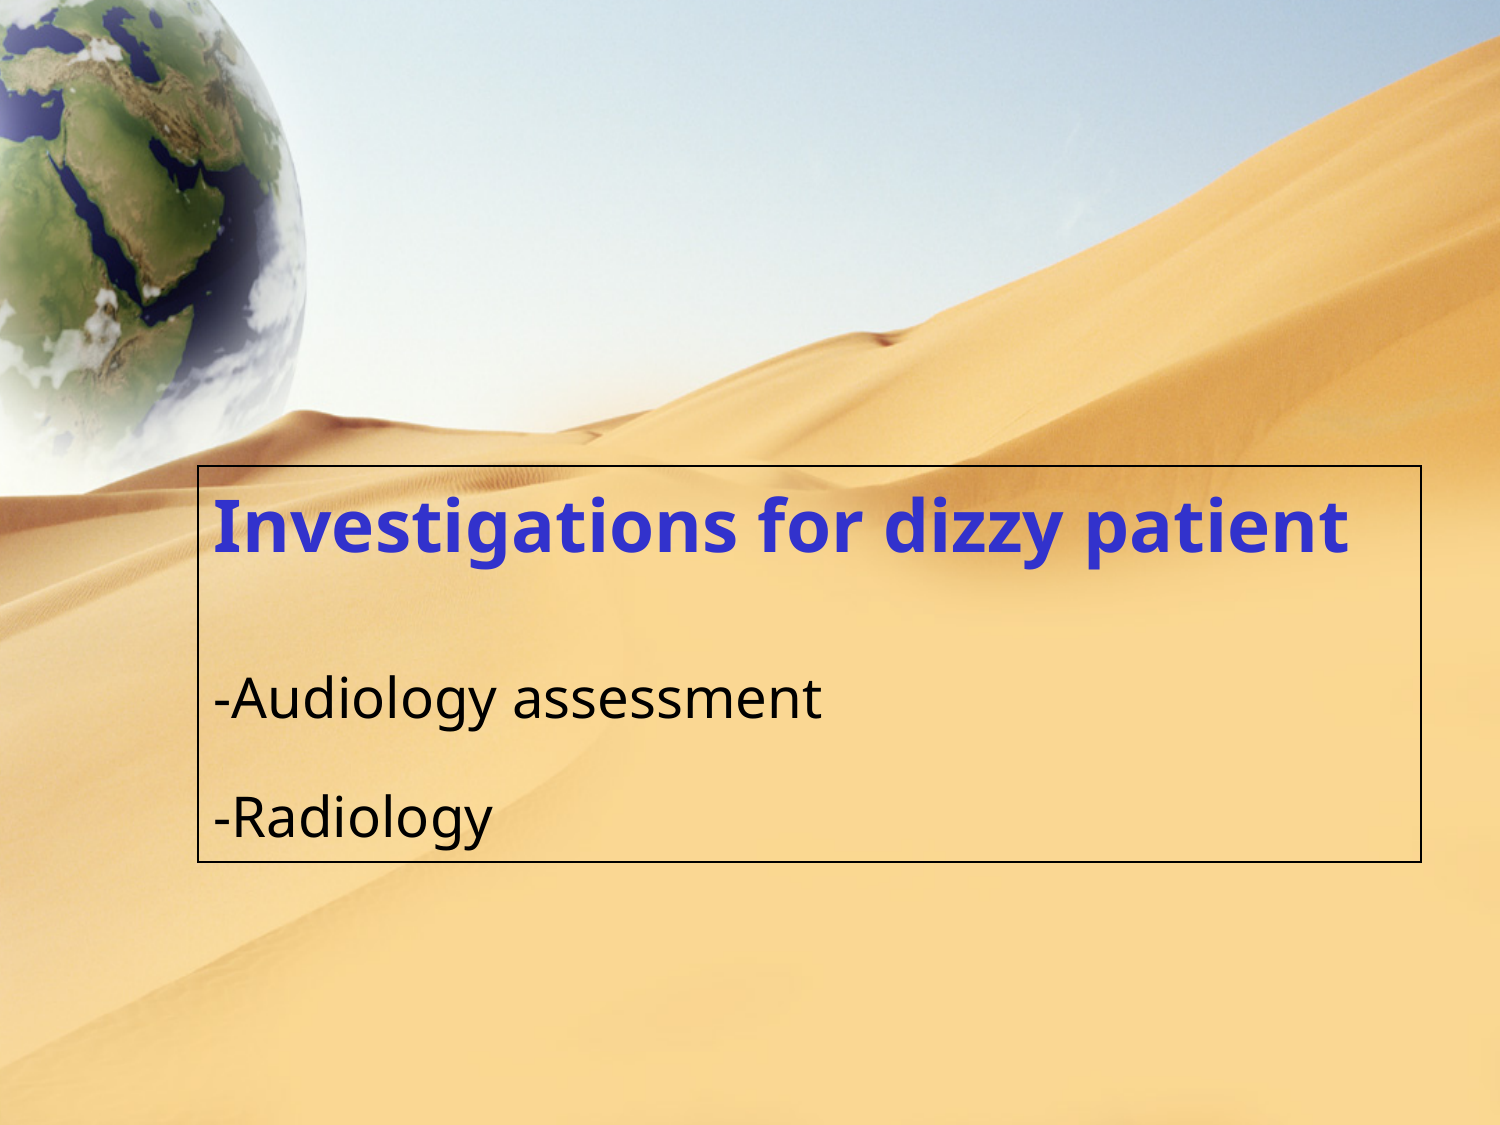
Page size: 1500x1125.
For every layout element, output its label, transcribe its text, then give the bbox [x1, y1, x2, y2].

text_box Investigations for dizzy patient -Audiology assessment -Radiology [198, 466, 1421, 827]
picture [0, 0, 1500, 1125]
